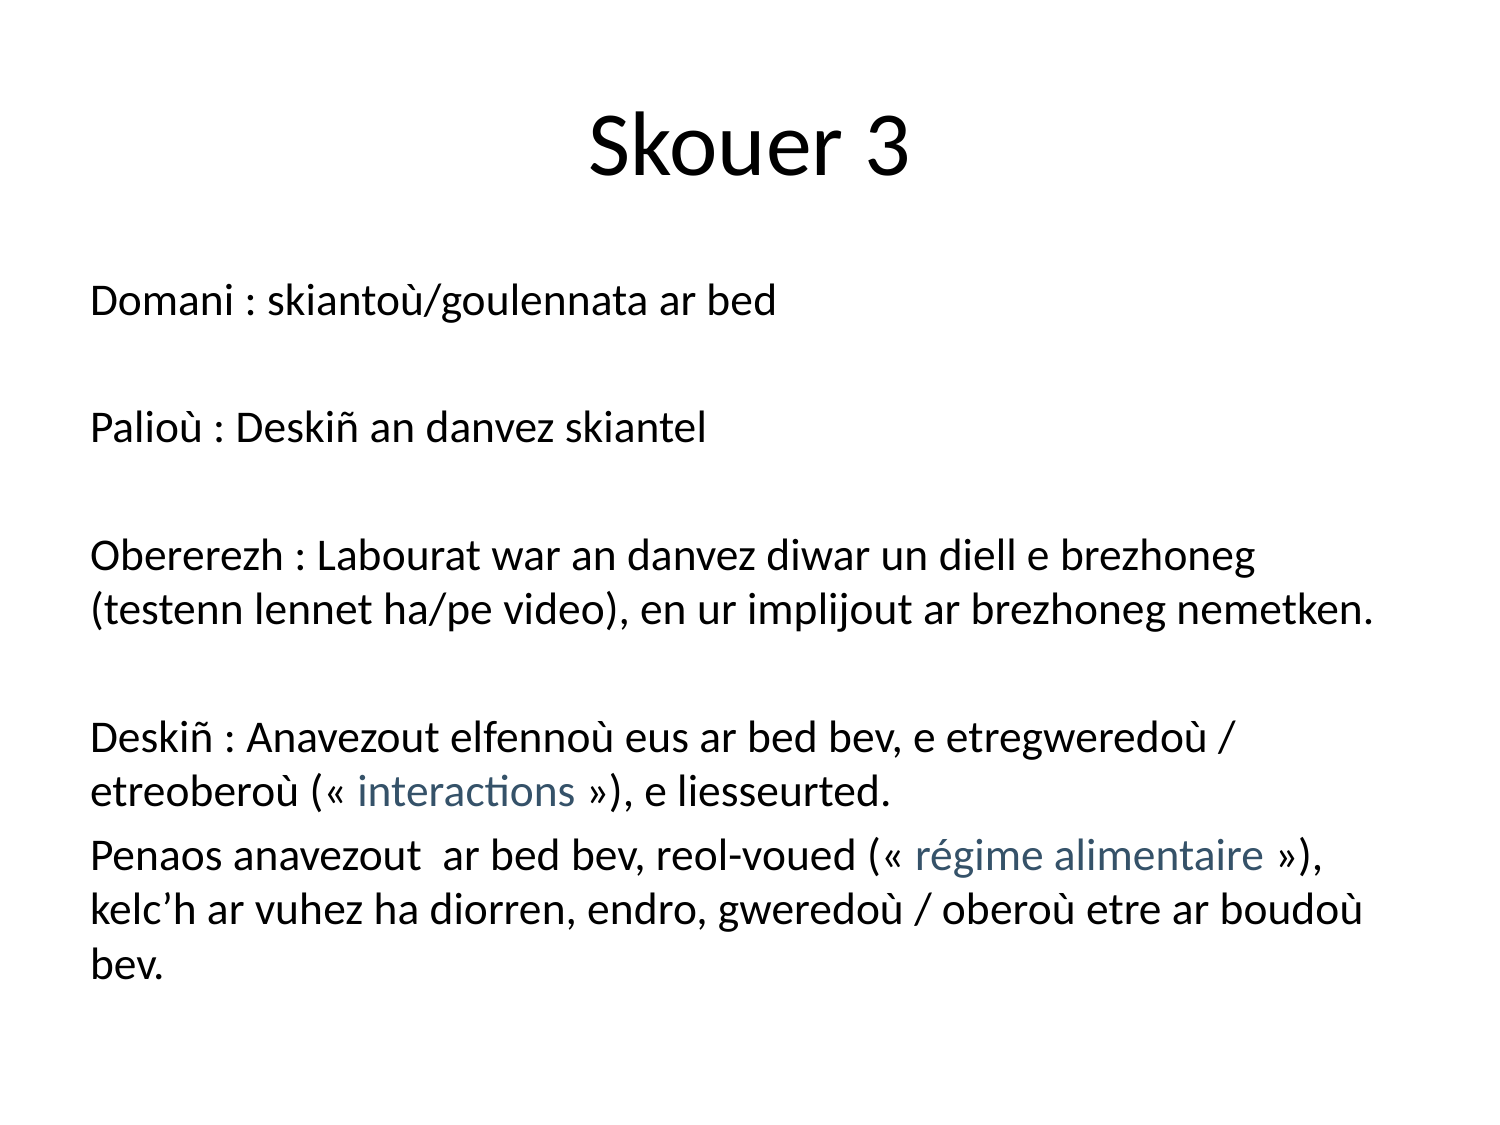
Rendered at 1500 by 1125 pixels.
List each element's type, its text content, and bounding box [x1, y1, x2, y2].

list Domani : skiantoù/goulennata ar bed Palioù : Deskiñ an danvez skiantel Obererezh : Labourat war an danvez diwar un diell e brezhoneg (testenn lennet ha/pe video), en ur implijout ar brezhoneg nemetken. Deskiñ : Anavezout elfennoù eus ar bed bev, e etregweredoù / etreoberoù (« interactions »), e liesseurted. Penaos anavezout ar bed bev, reol-voued (« régime alimentaire »), kelc’h ar vuhez ha diorren, endro, gweredoù / oberoù etre ar boudoù bev. [75, 262, 1425, 1005]
title Skouer 3 [75, 45, 1425, 233]
